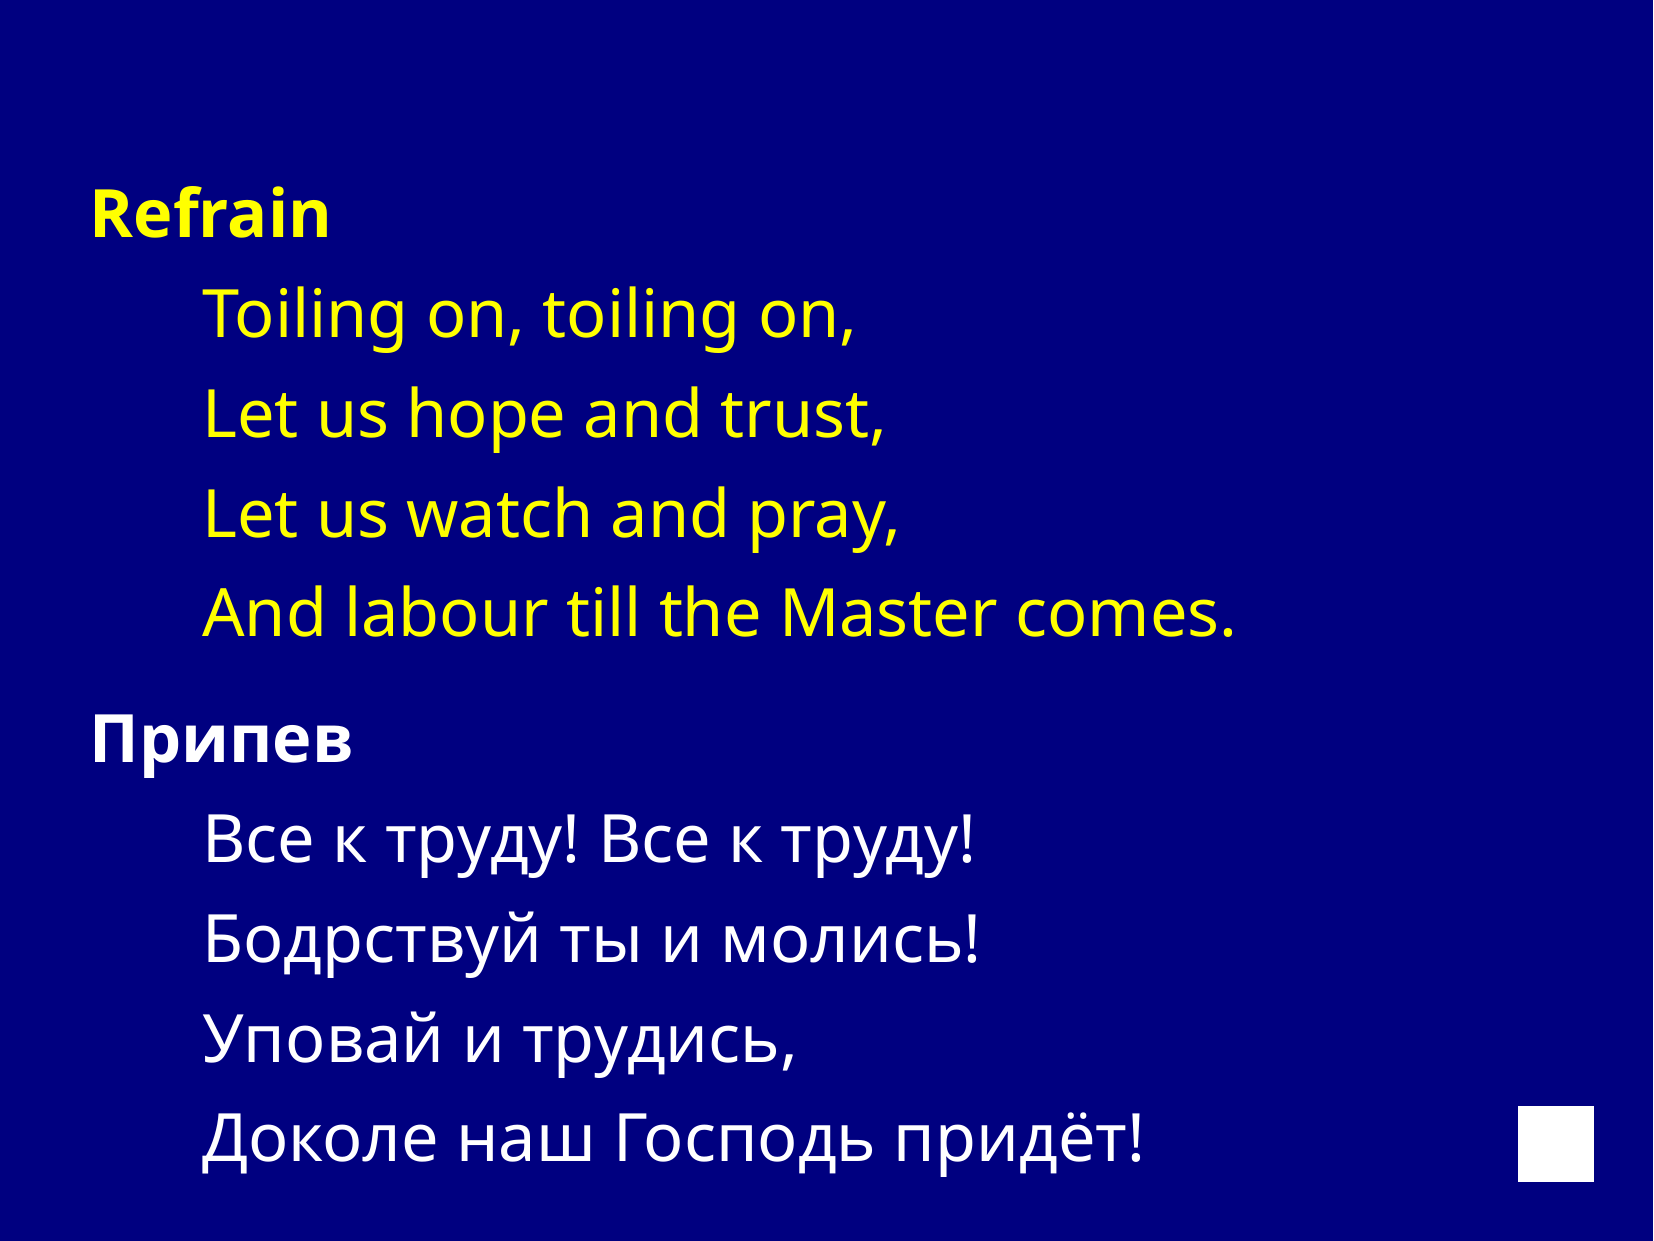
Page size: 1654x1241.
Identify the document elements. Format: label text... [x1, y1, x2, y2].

text_box Припев Все к труду! Все к труду! Бодрствуй ты и молись! Уповай и трудись, Доколе наш Господь придёт! [75, 675, 1576, 1163]
text_box Refrain Toiling on, toiling on, Let us hope and trust, Let us watch and pray, And labour till the Master comes. [75, 150, 1576, 638]
text_box [1518, 1106, 1594, 1182]
